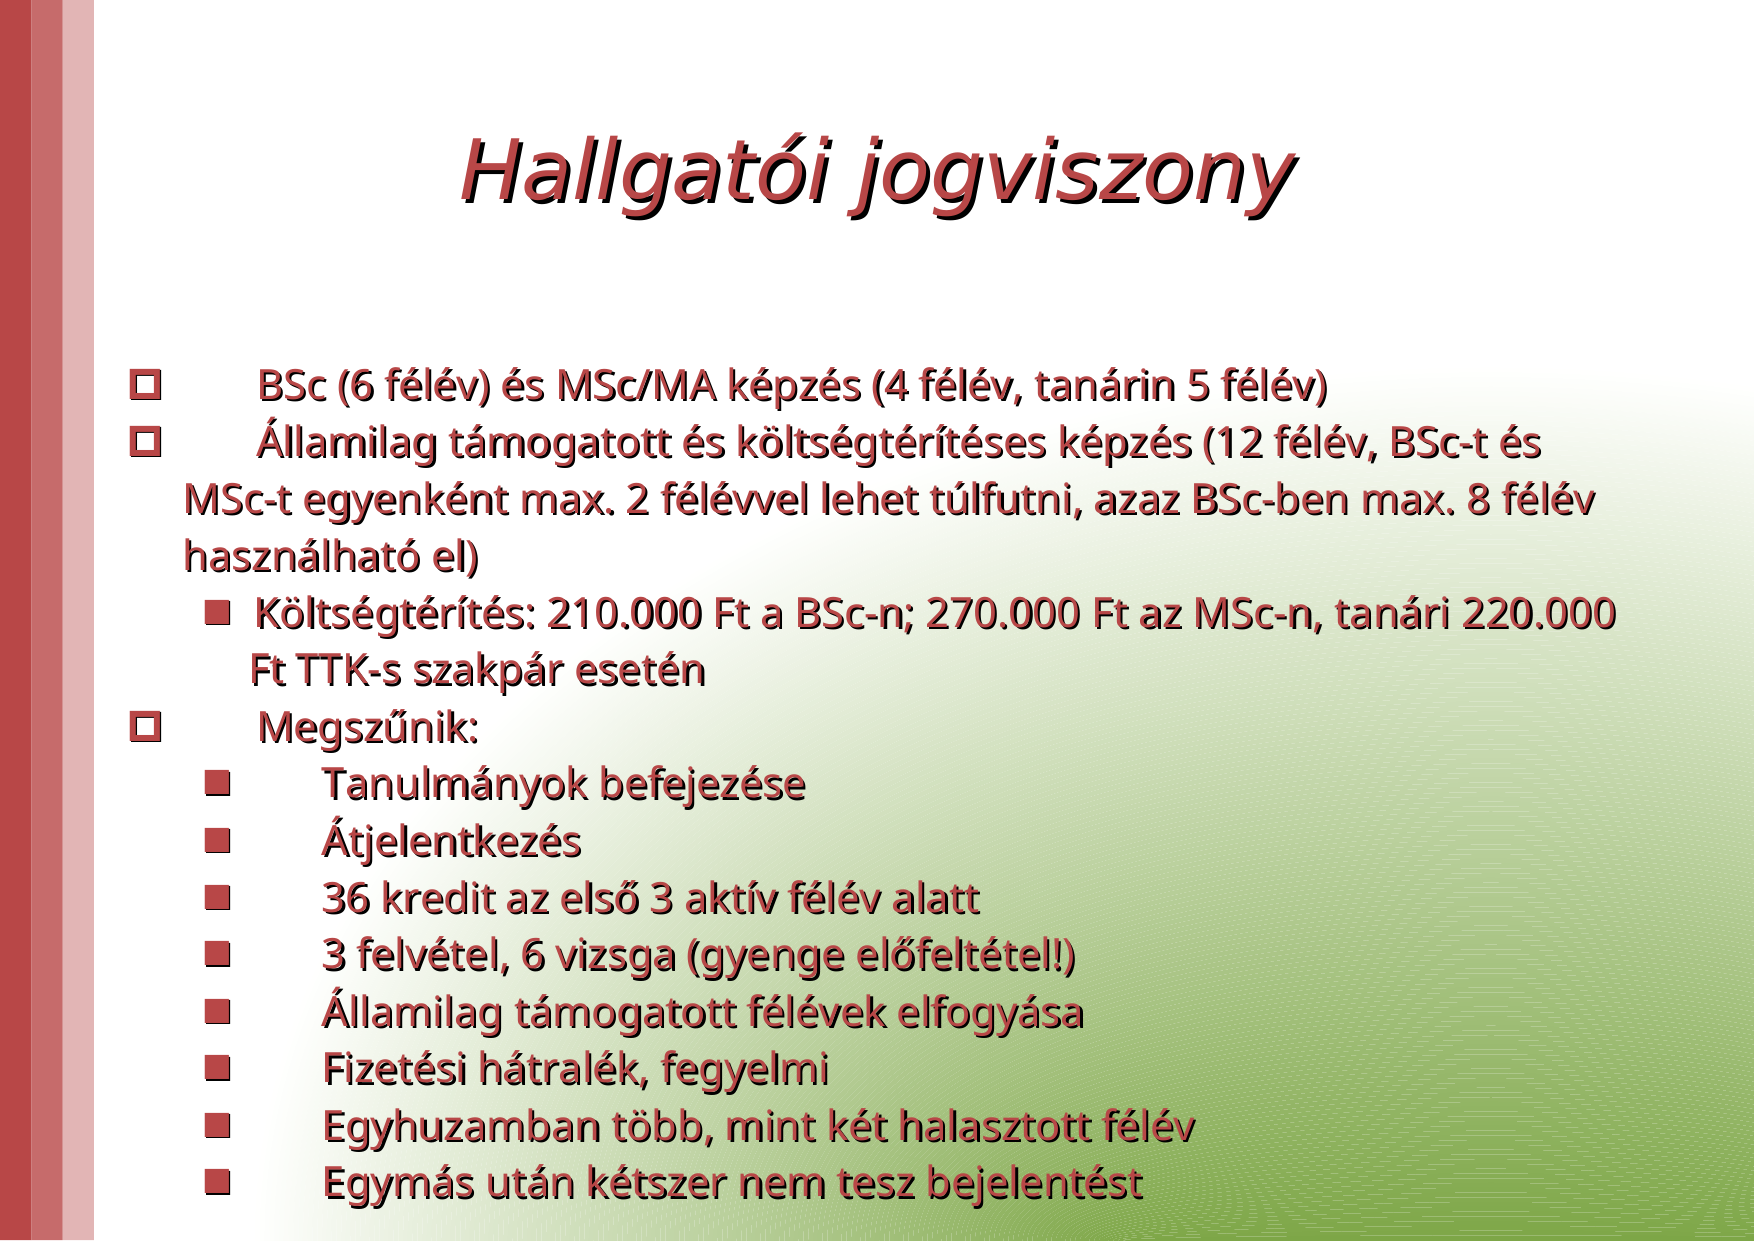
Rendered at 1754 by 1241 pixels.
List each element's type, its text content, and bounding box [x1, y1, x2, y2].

title Hallgatói jogviszony [128, 67, 1627, 275]
list p BSc (6 félév) és MSc/MA képzés (4 félév, tanárin 5 félév) p Államilag támogatott és költségtérítéses képzés (12 félév, BSc-t és MSc-t egyenként max. 2 félévvel lehet túlfutni, azaz BSc-ben max. 8 félév használható el) n Költségtérítés: 210.000 Ft a BSc-n; 270.000 Ft az MSc-n, tanári 220.000 Ft TTK-s szakpár esetén p Megszűnik: n Tanulmányok befejezése n Átjelentkezés n 36 kredit az első 3 aktív félév alatt n 3 felvétel, 6 vizsga (gyenge előfeltétel!) n Államilag támogatott félévek elfogyása n Fizetési hátralék, fegyelmi n Egyhuzamban több, mint két halasztott félév n Egymás után kétszer nem tesz bejelentést [126, 354, 1625, 1121]
